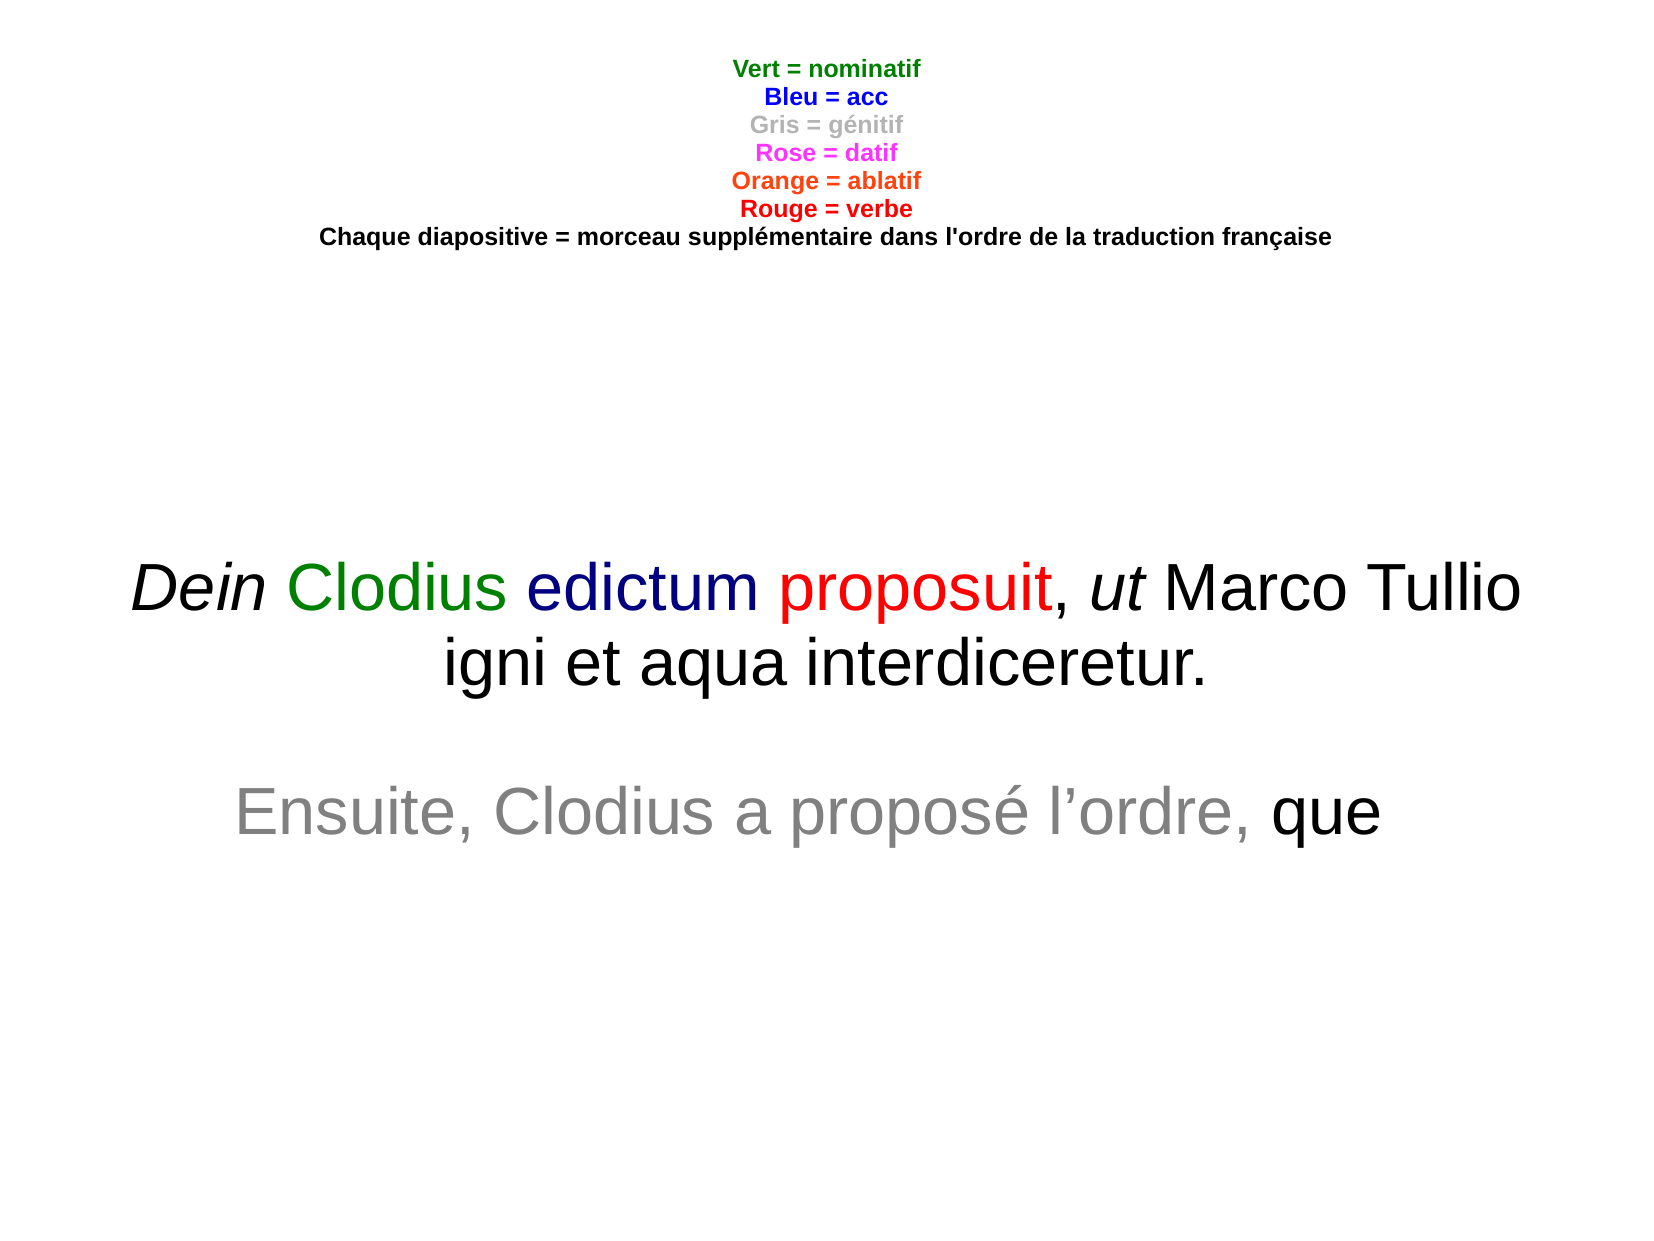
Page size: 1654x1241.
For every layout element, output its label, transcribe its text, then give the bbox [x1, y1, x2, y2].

title Vert = nominatif Bleu = acc Gris = génitif Rose = datif Orange = ablatif Rouge = verbe Chaque diapositive = morceau supplémentaire dans l'ordre de la traduction française [82, 49, 1571, 257]
subtitle Dein Clodius edictum proposuit, ut Marco Tullio igni et aqua interdiceretur. Ensuite, Clodius a proposé l’ordre, que [82, 290, 1571, 1109]
